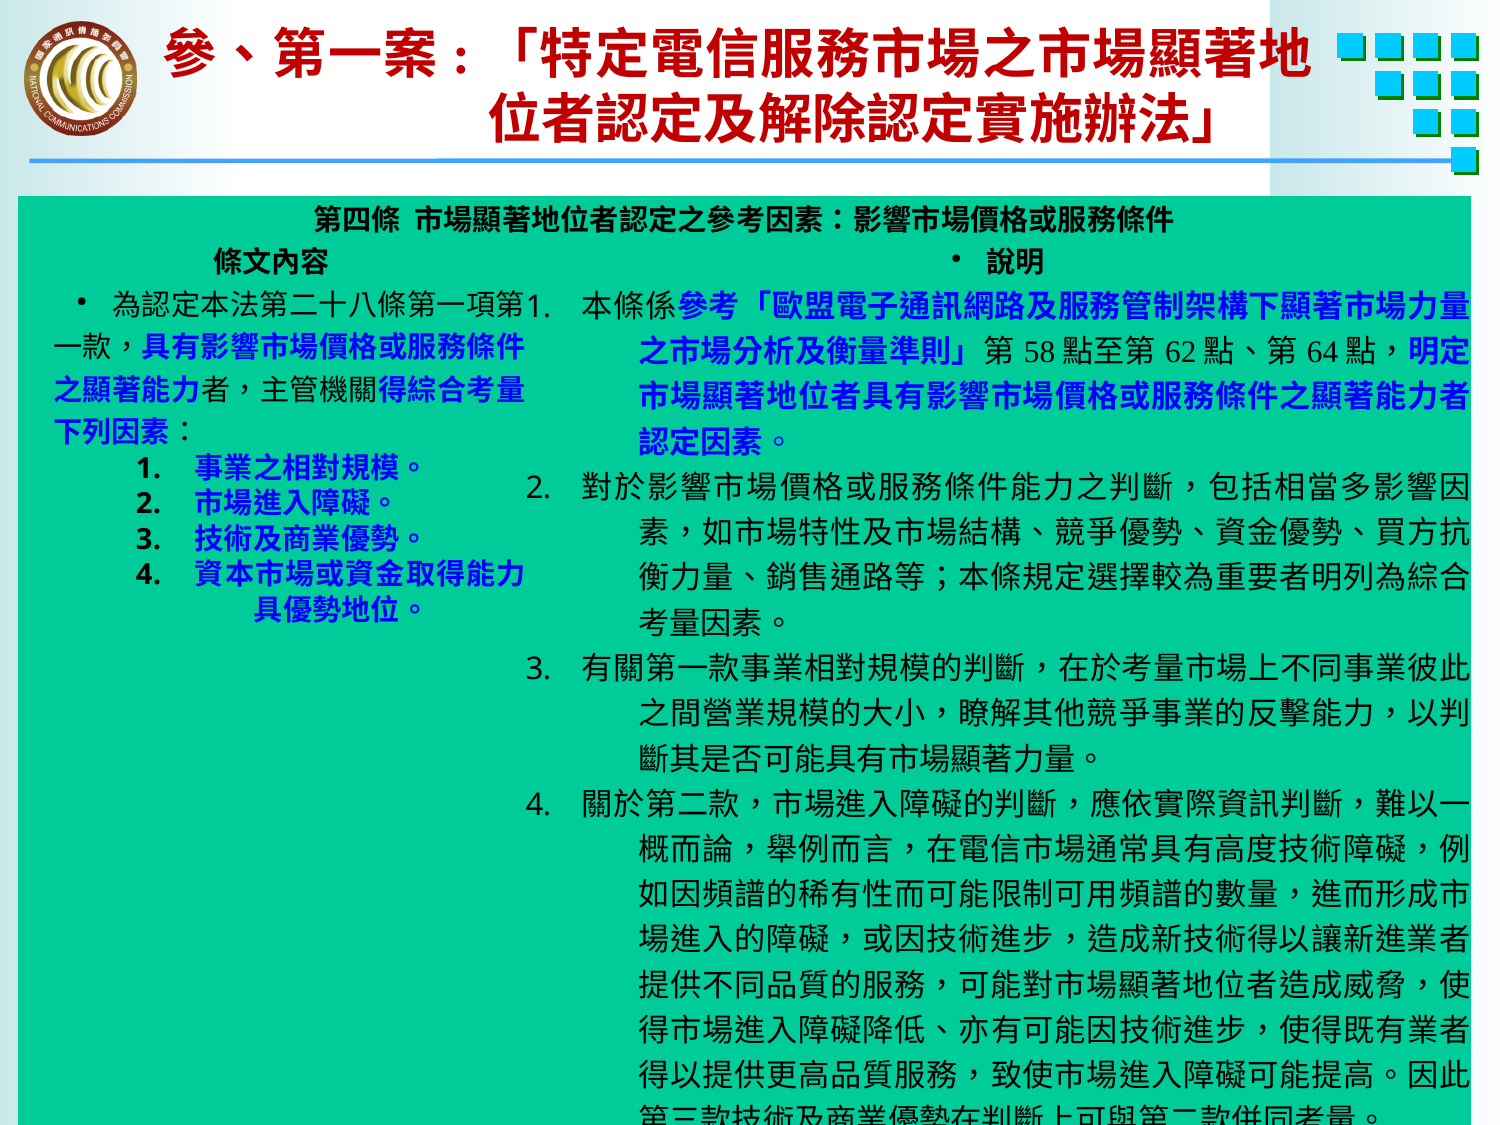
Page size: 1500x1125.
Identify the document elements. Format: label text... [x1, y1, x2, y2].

table_cell 條文內容 [18, 239, 526, 281]
table_cell 本條係參考「歐盟電子通訊網路及服務管制架構下顯著市場力量之市場分析及衡量準則」第58點至第62點、第64點，明定市場顯著地位者具有影響市場價格或服務條件之顯著能力者認定因素。 對於影響市場價格或服務條件能力之判斷，包括相當多影響因素，如市場特性及市場結構、競爭優勢、資金優勢、買方抗衡力量、銷售通路等；本條規定選擇較為重要者明列為綜合考量因素。 有關第一款事業相對規模的判斷，在於考量市場上不同事業彼此之間營業規模的大小，瞭解其他競爭事業的反擊能力，以判斷其是否可能具有市場顯著力量。 關於第二款，市場進入障礙的判斷，應依實際資訊判斷，難以一概而論，舉例而言，在電信市場通常具有高度技術障礙，例如因頻譜的稀有性而可能限制可用頻譜的數量，進而形成市場進入的障礙，或因技術進步，造成新技術得以讓新進業者提供不同品質的服務，可能對市場顯著地位者造成威脅，使得市場進入障礙降低、亦有可能因技術進步，使得既有業者得以提供更高品質服務，致使市場進入障礙可能提高。因此第三款技術及商業優勢在判斷上可與第二款併同考量。 又電信市場具有高度資本密集的特性，因此電信事業在資金取得上是否具有相當優勢亦可加以考量，故於第四款加以明定。 [526, 281, 1471, 1125]
title 參、第一案:「特定電信服務市場之市場顯著地位者認定及解除認定實施辦法」 [147, 7, 1329, 161]
table_cell 為認定本法第二十八條第一項第一款，具有影響市場價格或服務條件之顯著能力者，主管機關得綜合考量下列因素： 事業之相對規模。 市場進入障礙。 技術及商業優勢。 資本市場或資金取得能力具優勢地位。 [18, 281, 526, 1125]
table_cell 說明 [526, 239, 1471, 281]
table_header 第四條 市場顯著地位者認定之參考因素：影響市場價格或服務條件 [18, 196, 1471, 239]
